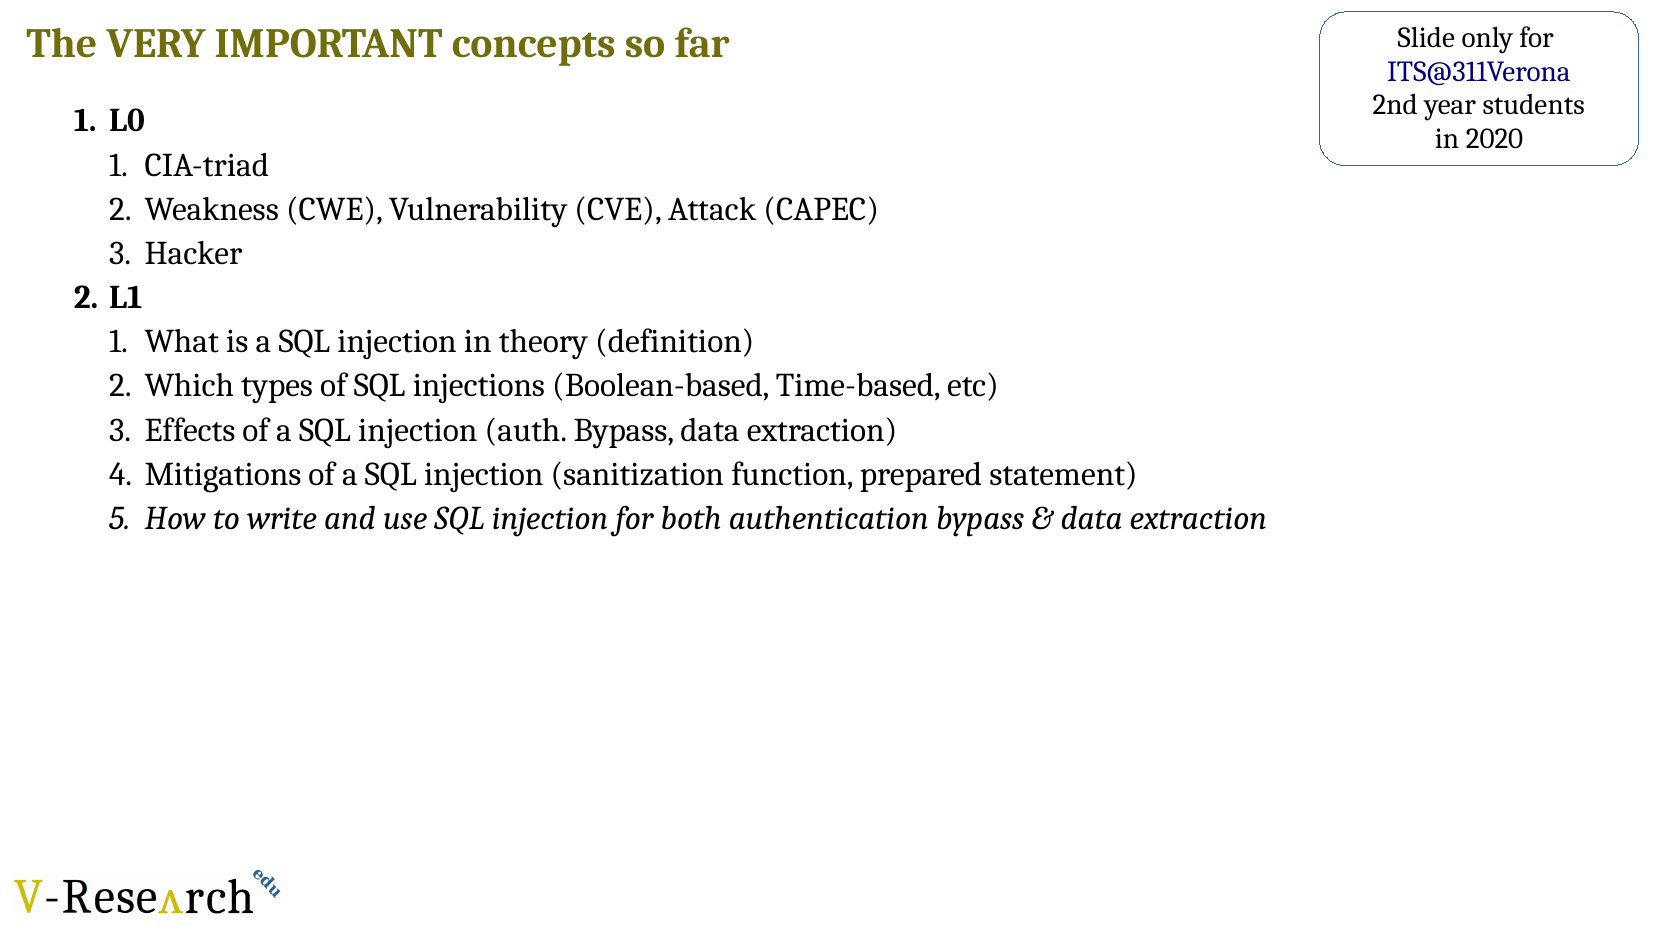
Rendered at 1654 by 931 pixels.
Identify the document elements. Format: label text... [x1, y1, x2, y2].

text_box Slide only for ITS@311Verona 2nd year students in 2020 [1319, 11, 1639, 166]
text_box L0 CIA-triad Weakness (CWE), Vulnerability (CVE), Attack (CAPEC) Hacker L1 What is a SQL injection in theory (definition) Which types of SQL injections (Boolean-based, Time-based, etc) Effects of a SQL injection (auth. Bypass, data extraction) Mitigations of a SQL injection (sanitization function, prepared statement) How to write and use SQL injection for both authentication bypass & data extraction [59, 94, 1619, 781]
text_box The VERY IMPORTANT concepts so far [11, 12, 1193, 77]
picture [11, 876, 255, 916]
text_box edu [222, 847, 333, 931]
